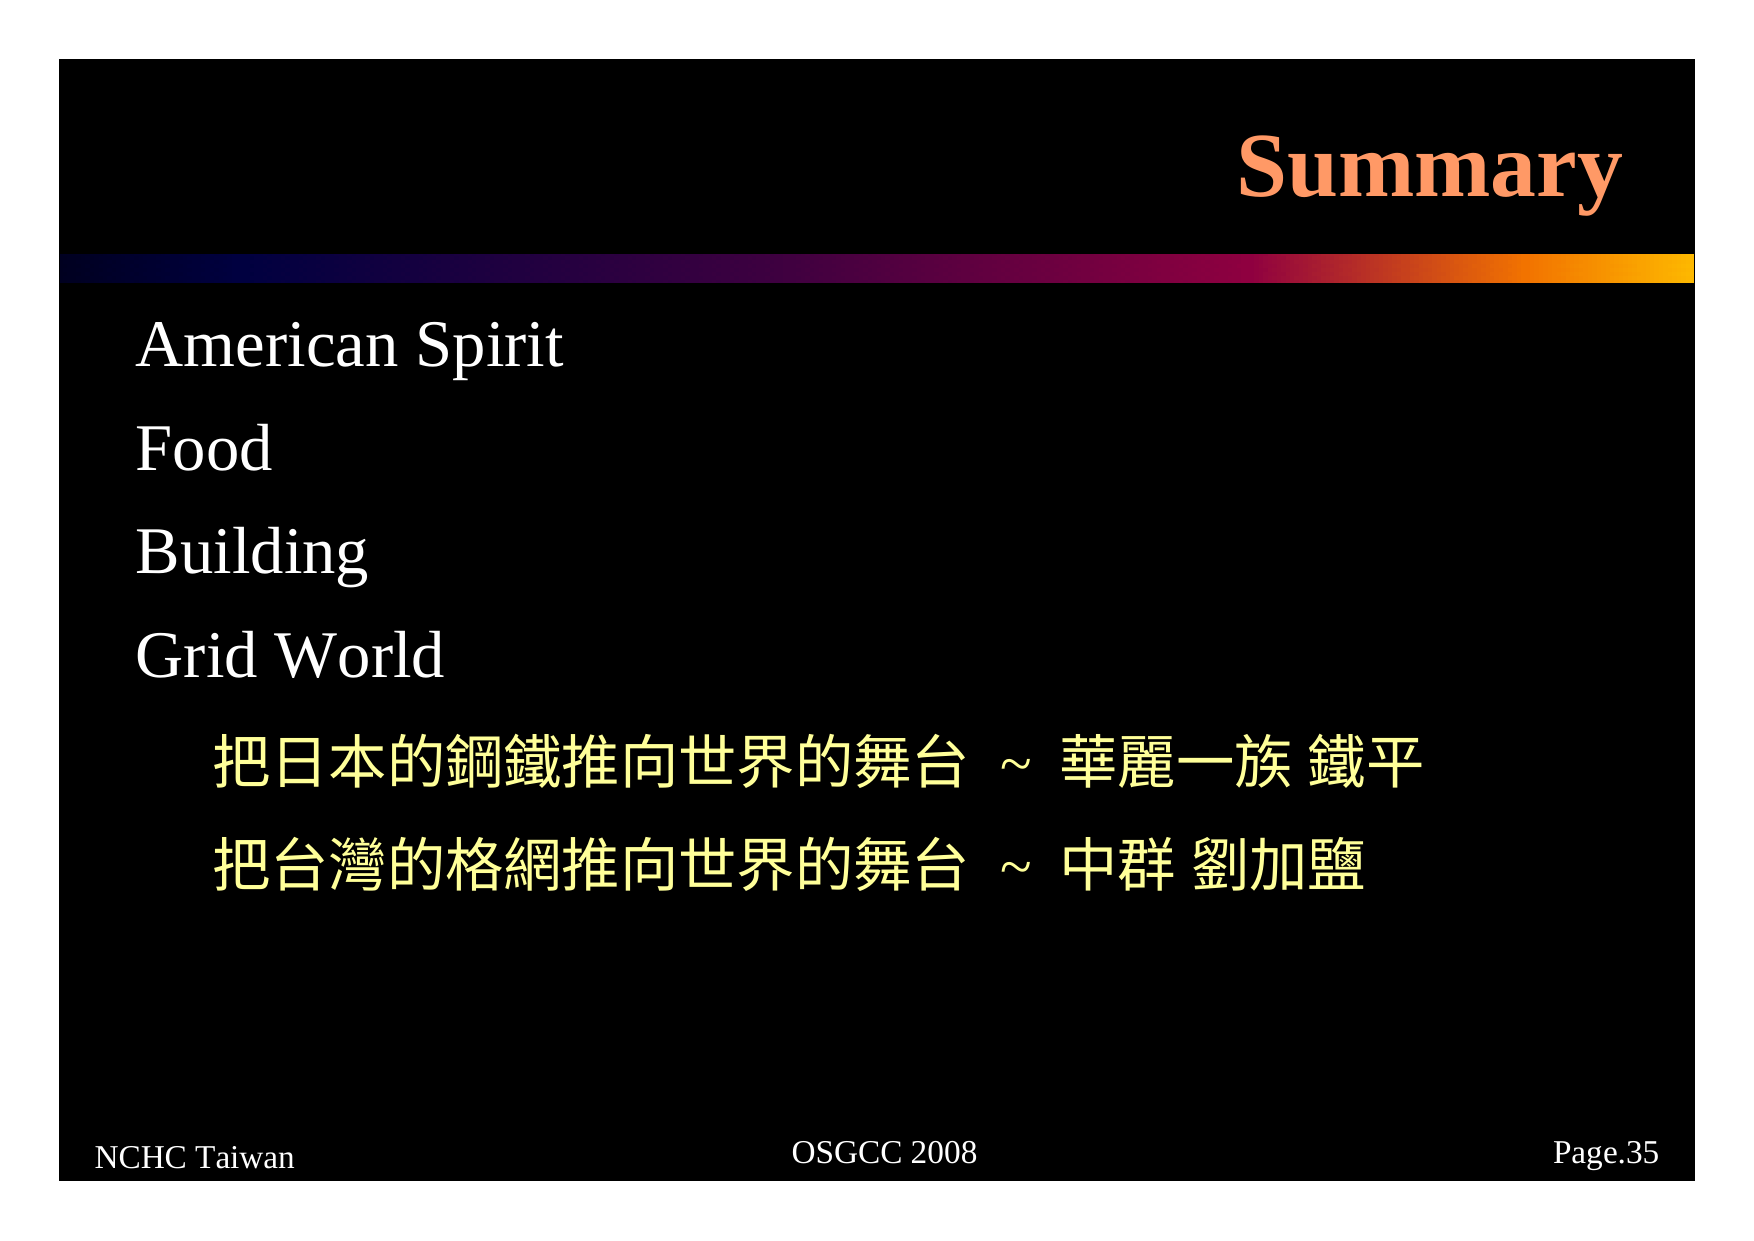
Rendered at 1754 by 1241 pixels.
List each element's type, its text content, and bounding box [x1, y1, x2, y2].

list American Spirit Food Building Grid World 把日本的鋼鐵推向世界的舞台 ~ 華麗一族 鐵平 把台灣的格網推向世界的舞台 ~ 中群 劉加鹽 [118, 307, 1610, 1075]
picture [60, 254, 1694, 283]
title Summary [118, 93, 1625, 238]
